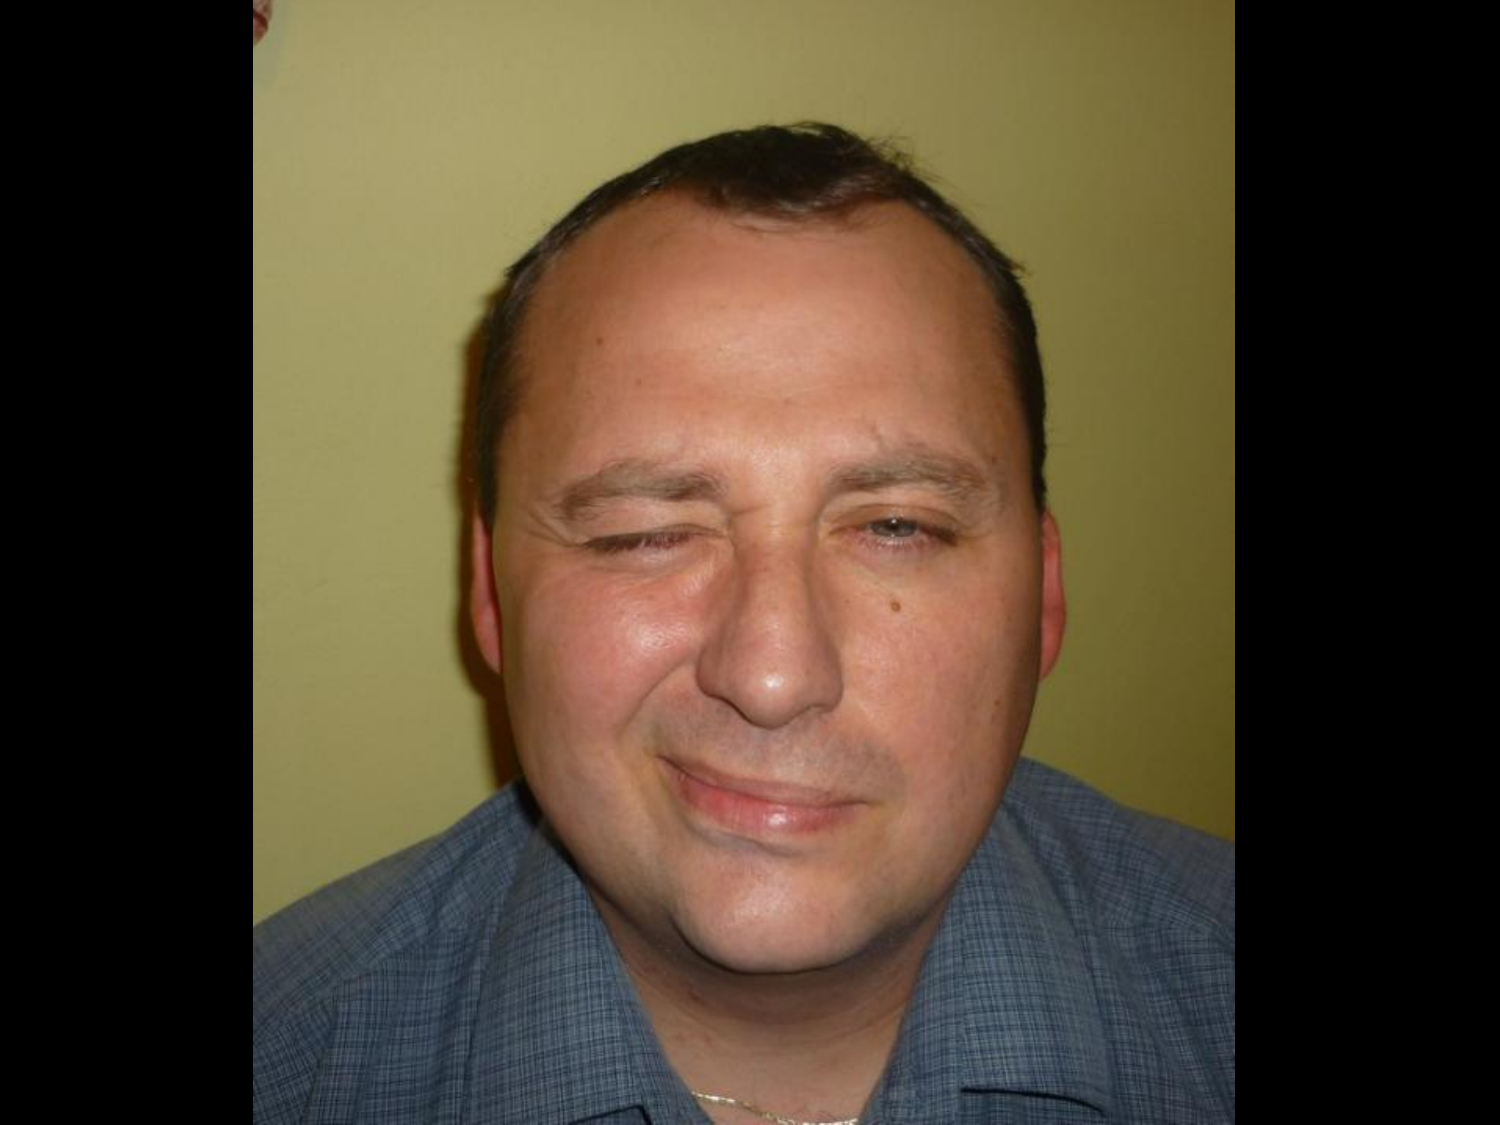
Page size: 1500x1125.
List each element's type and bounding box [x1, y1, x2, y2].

picture [253, 0, 1235, 1125]
